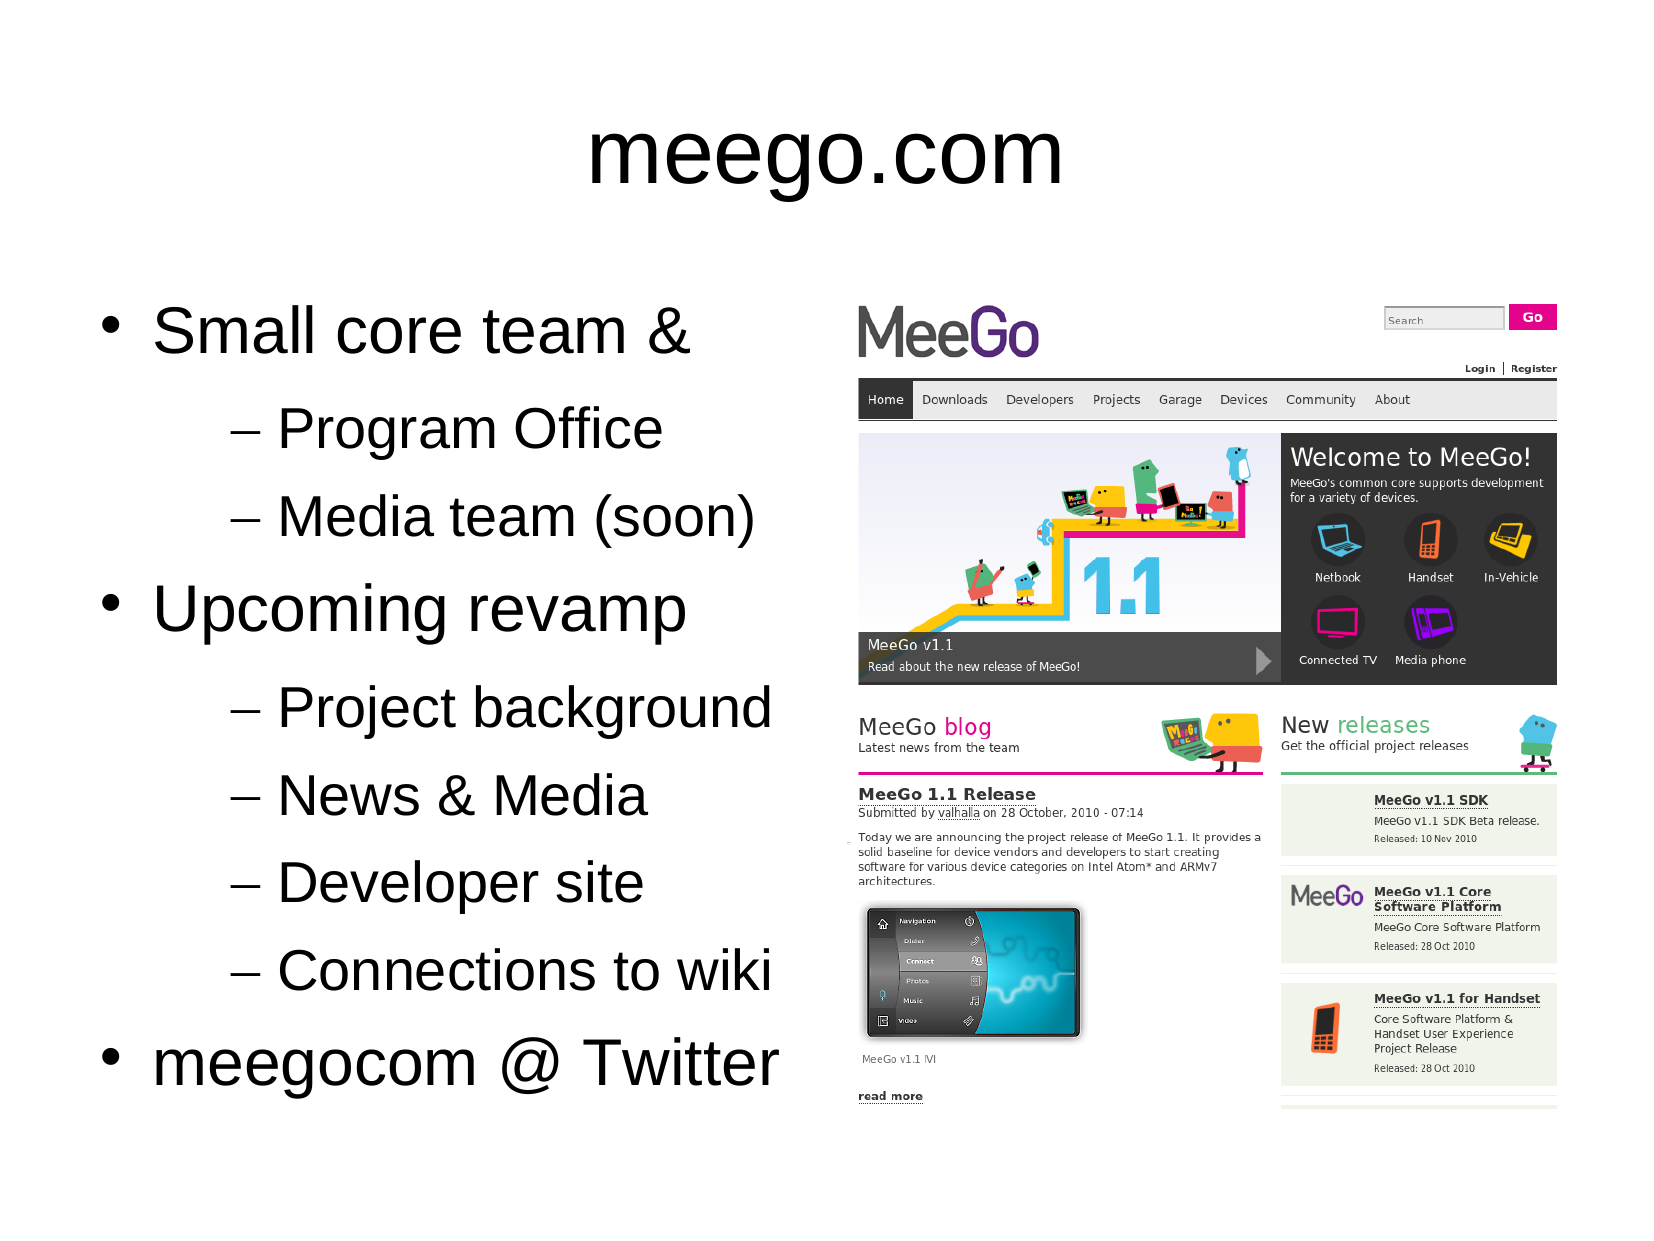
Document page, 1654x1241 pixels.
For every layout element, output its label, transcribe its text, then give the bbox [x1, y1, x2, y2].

title meego.com [82, 49, 1571, 257]
picture [847, 290, 1569, 1109]
list Small core team & Program Office Media team (soon) Upcoming revamp Project background News & Media Developer site Connections to wiki meegocom @ Twitter [82, 290, 809, 1109]
